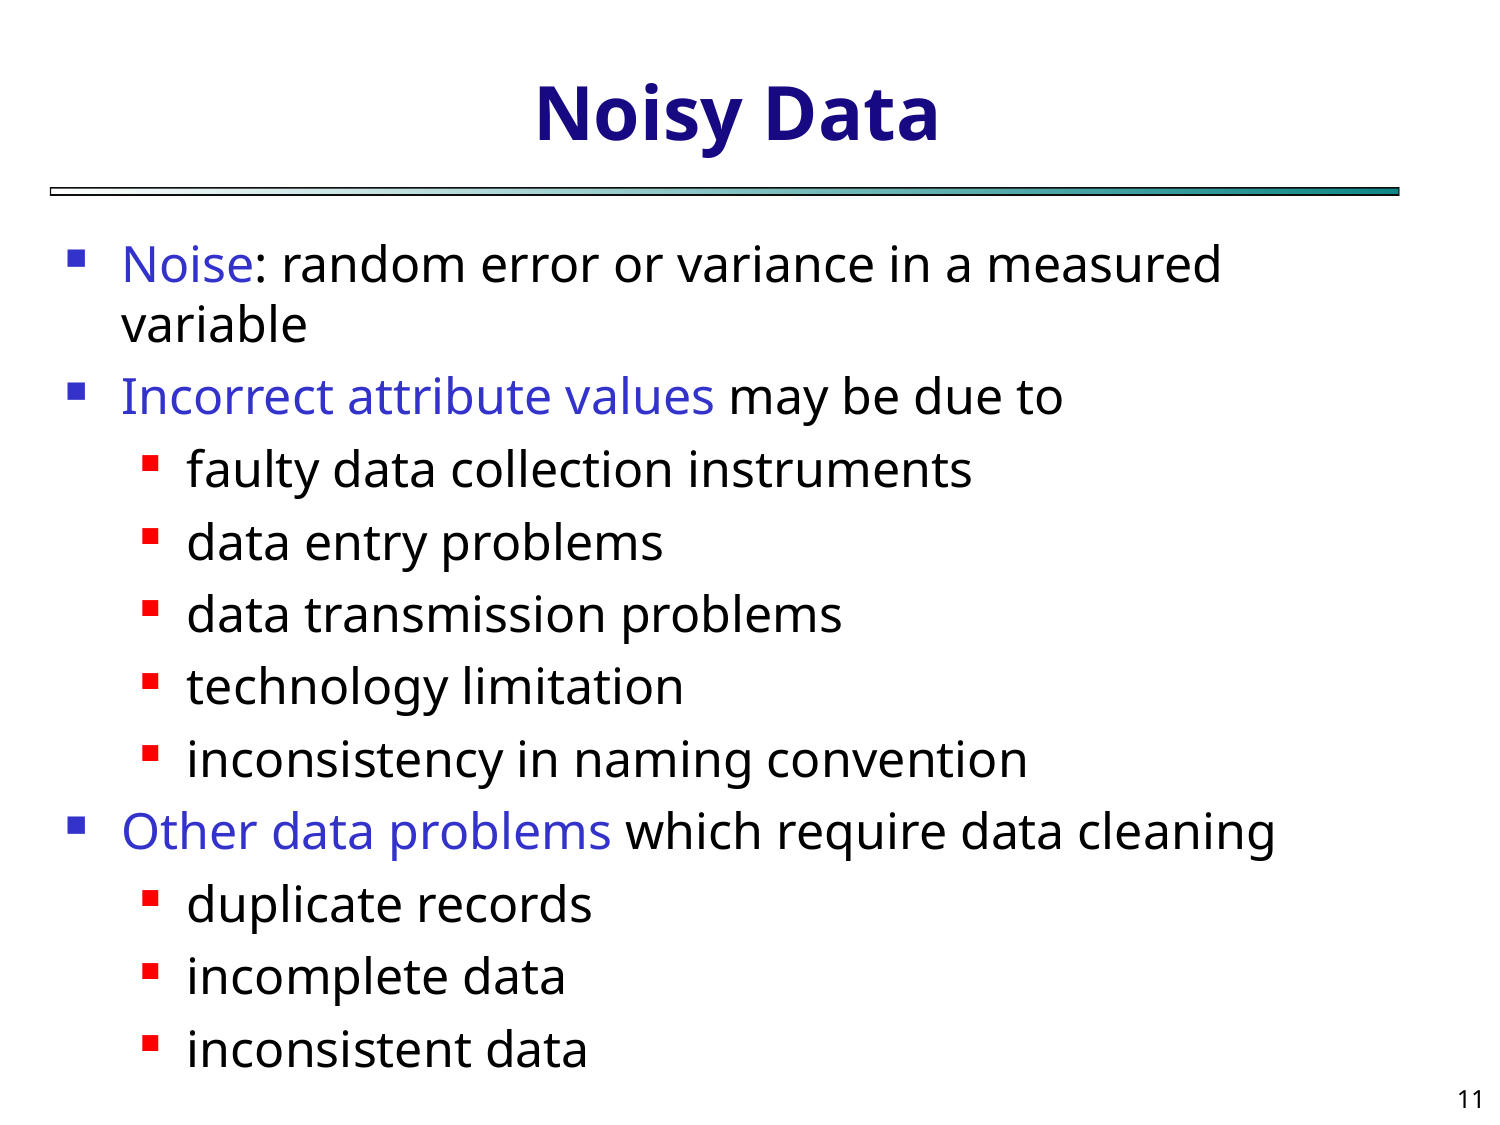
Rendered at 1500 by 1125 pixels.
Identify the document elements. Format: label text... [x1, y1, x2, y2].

text_box 1 [1187, 1062, 1500, 1125]
title Noisy Data [274, 37, 1200, 163]
list Noise: random error or variance in a measured variable Incorrect attribute values may be due to faulty data collection instruments data entry problems data transmission problems technology limitation inconsistency in naming convention Other data problems which require data cleaning duplicate records incomplete data inconsistent data [49, 224, 1425, 1085]
